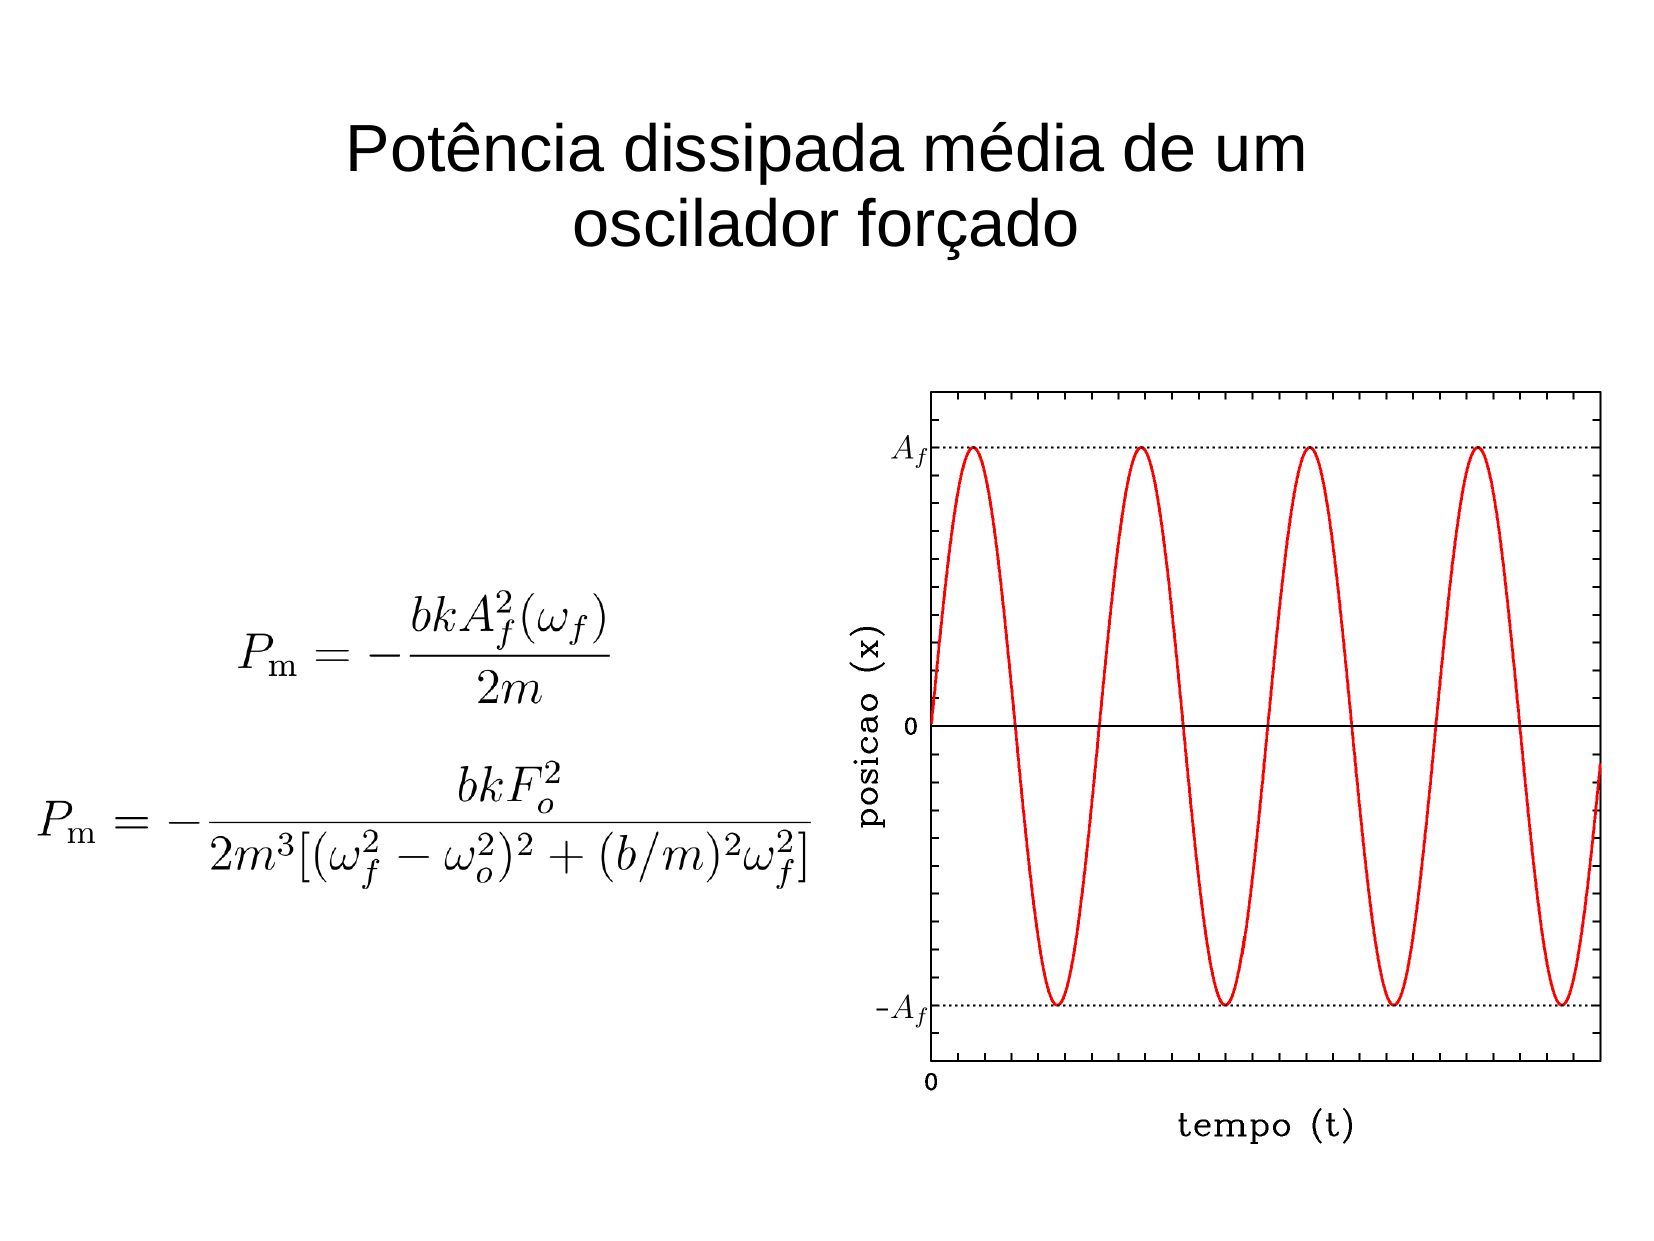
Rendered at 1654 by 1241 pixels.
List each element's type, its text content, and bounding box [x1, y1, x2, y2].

subtitle Potência dissipada média de um oscilador forçado [82, 49, 1571, 473]
picture [844, 348, 1642, 1146]
picture [0, 578, 837, 908]
